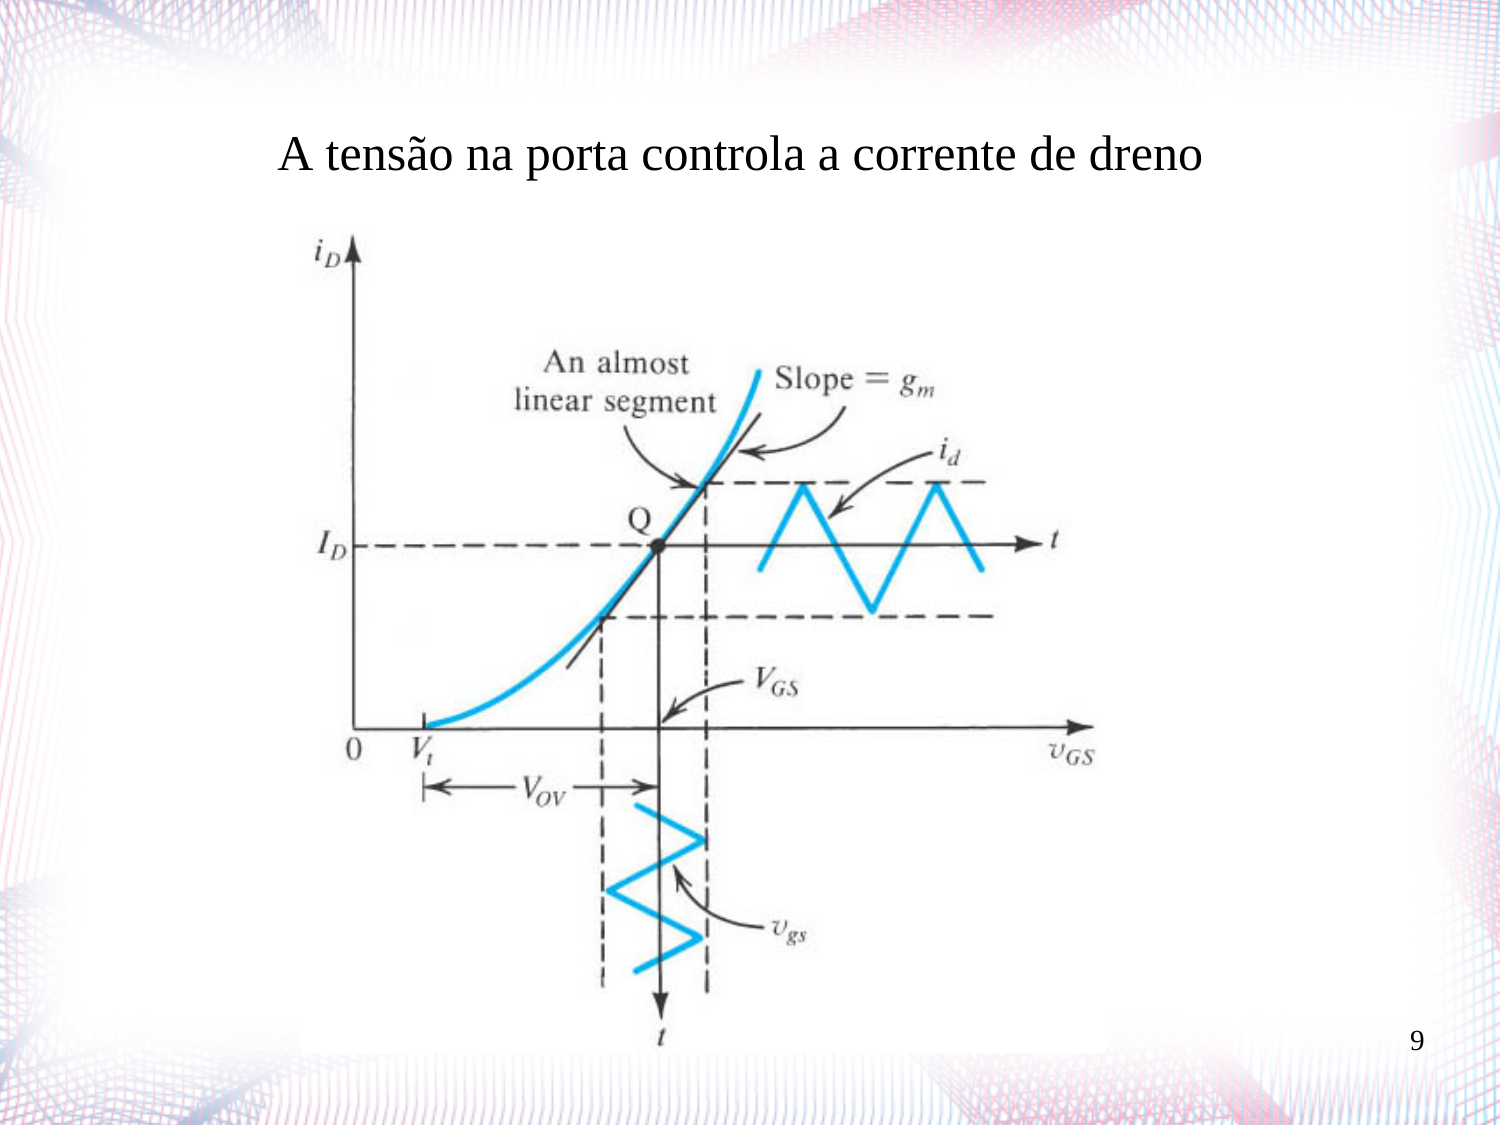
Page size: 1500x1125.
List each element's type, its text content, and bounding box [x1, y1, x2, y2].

text_box A tensão na porta controla a corrente de dreno [262, 112, 1219, 188]
picture [0, 0, 1500, 1125]
